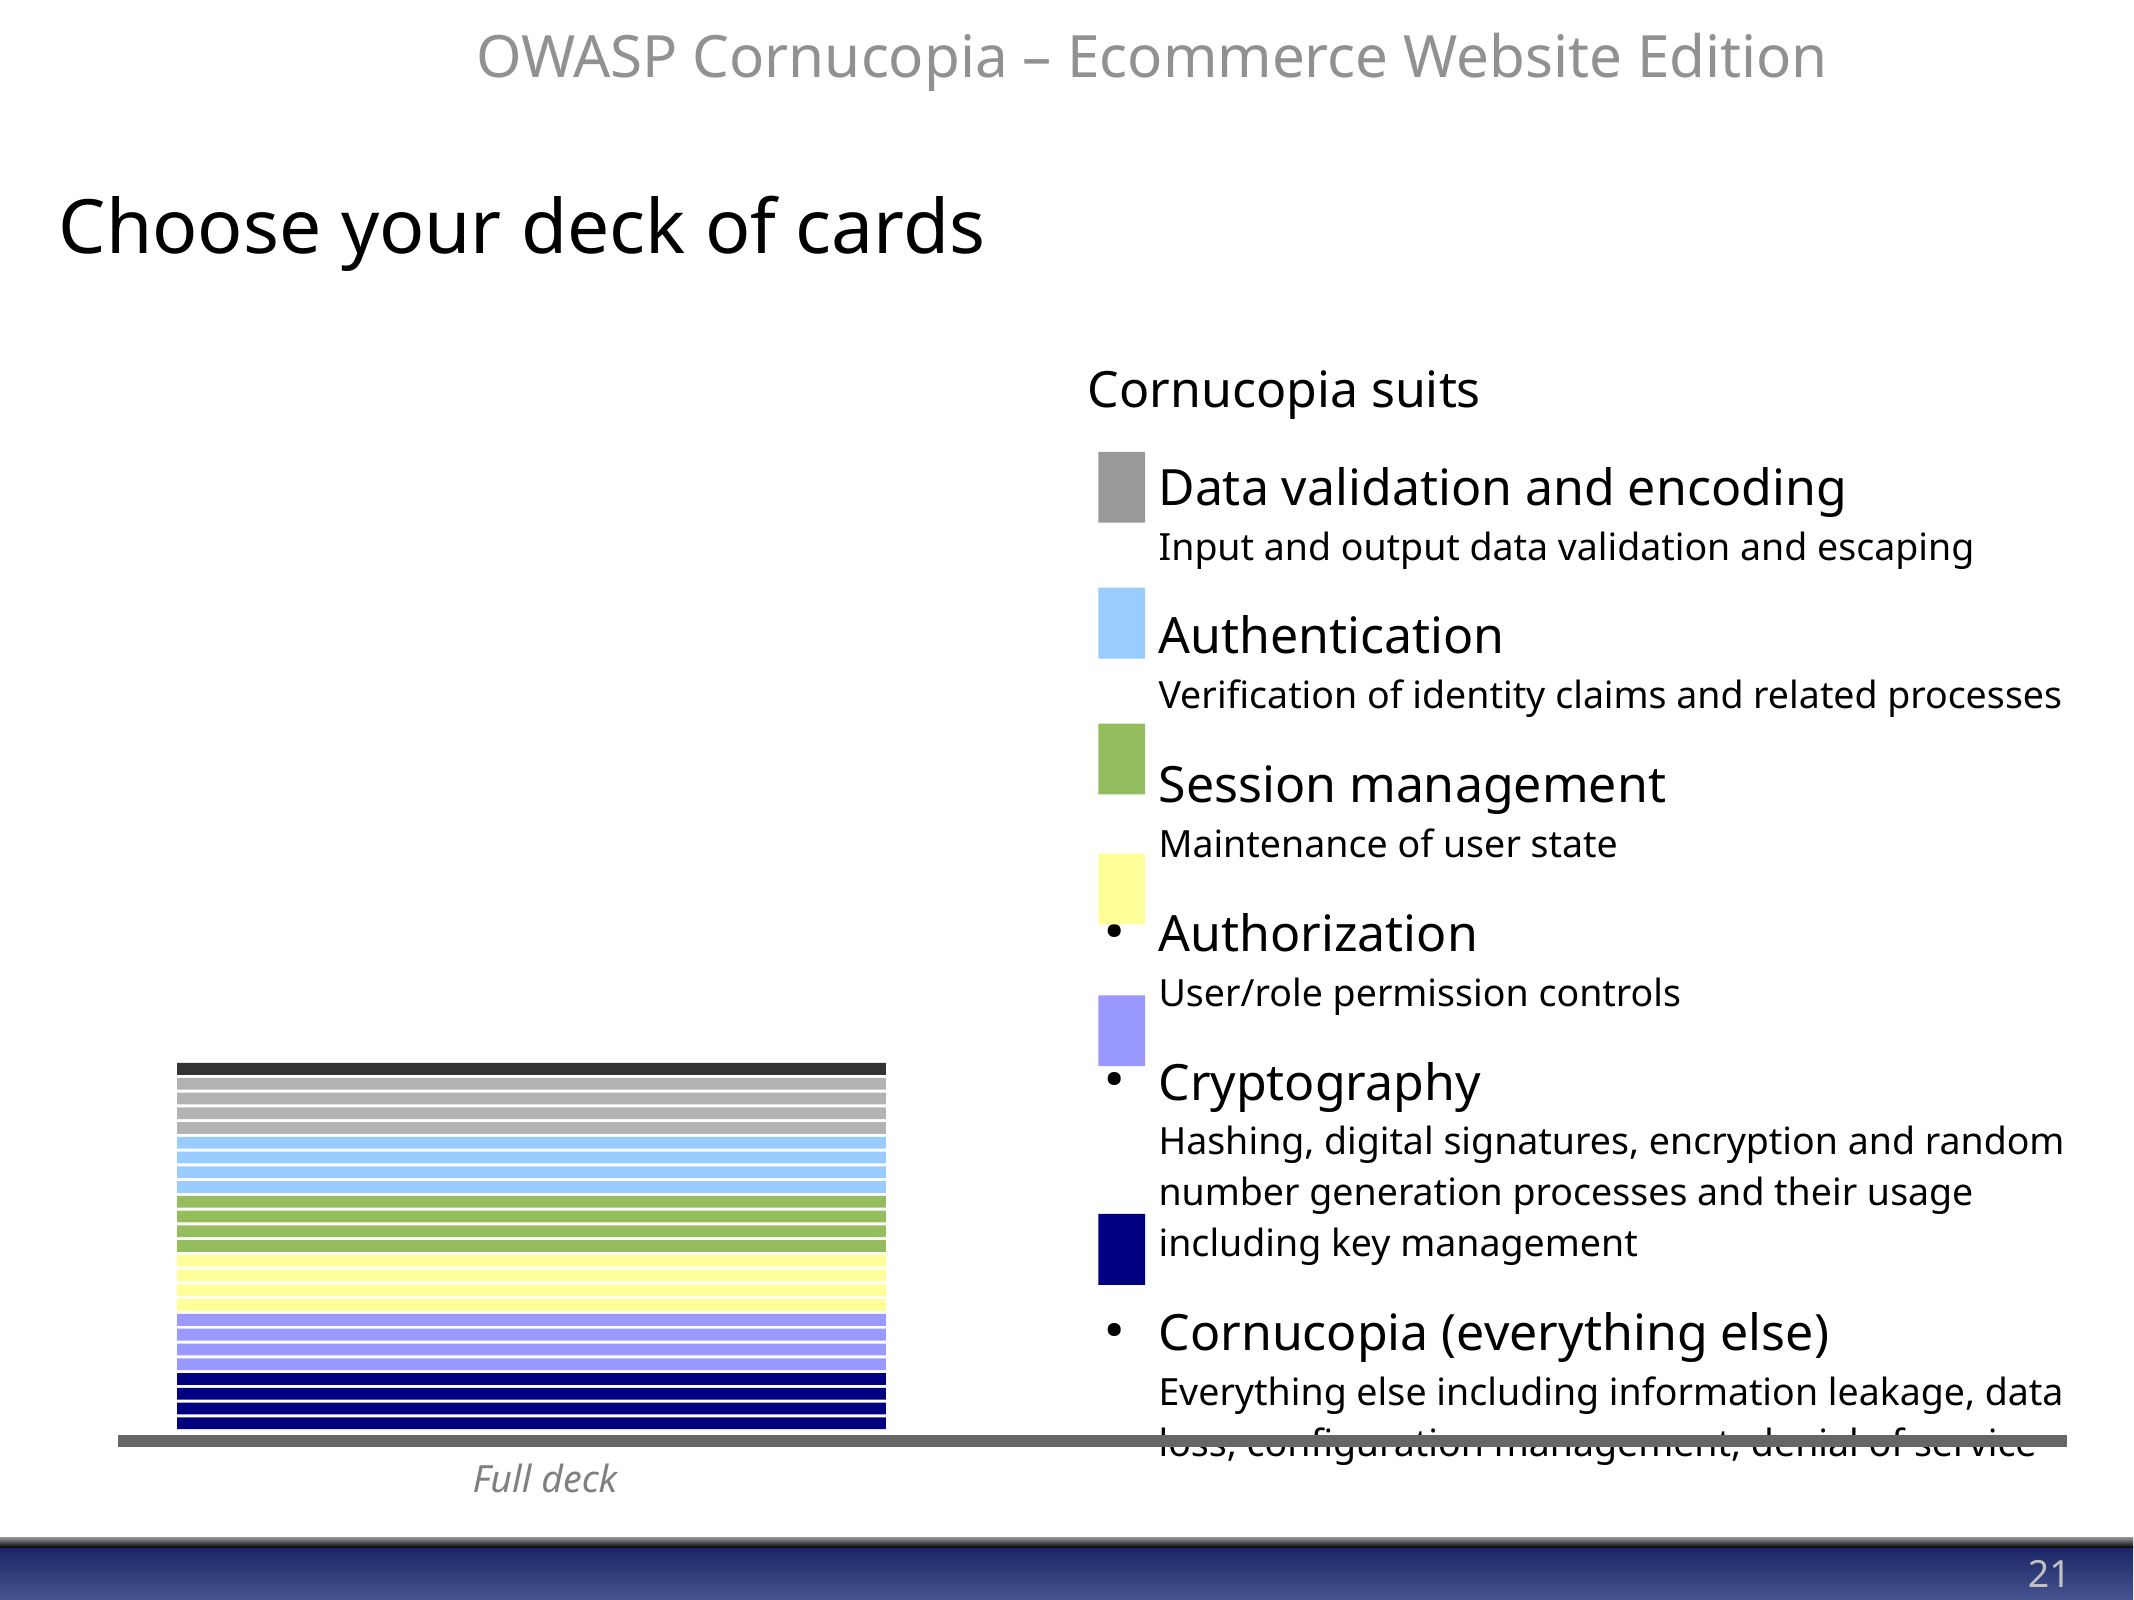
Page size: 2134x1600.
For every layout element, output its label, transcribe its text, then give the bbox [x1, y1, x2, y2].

list [177, 1062, 886, 1075]
list [177, 1151, 886, 1164]
list [177, 1269, 886, 1282]
list [177, 1328, 886, 1341]
list [177, 1136, 886, 1149]
list Cornucopia suits Data validation and encoding Input and output data validation and escaping Authentication Verification of identity claims and related processes Session management Maintenance of user state Authorization User/role permission controls Cryptography Hashing, digital signatures, encryption and random number generation processes and their usage including key management Cornucopia (everything else) Everything else including information leakage, data loss, configuration management, denial of service [1087, 354, 2068, 1536]
list [177, 1195, 886, 1208]
list [177, 1181, 886, 1193]
title Choose your deck of cards [58, 124, 2126, 325]
list [1098, 723, 1146, 795]
list [1098, 451, 1146, 523]
list [118, 1435, 2067, 1447]
list [177, 1240, 886, 1252]
list [177, 1343, 886, 1356]
list [177, 1225, 886, 1238]
list [177, 1166, 886, 1179]
list [1098, 995, 1146, 1067]
list [177, 1358, 886, 1371]
list [177, 1210, 886, 1223]
list [177, 1402, 886, 1415]
list [177, 1122, 886, 1134]
list [177, 1313, 886, 1326]
list [177, 1092, 886, 1105]
list [1098, 1213, 1146, 1285]
list [177, 1299, 886, 1312]
list [177, 1077, 886, 1090]
list [1098, 587, 1146, 659]
list [177, 1387, 886, 1400]
list [177, 1284, 886, 1297]
list [177, 1254, 886, 1267]
list [177, 1417, 886, 1430]
list Full deck [472, 1452, 709, 1506]
list [177, 1107, 886, 1120]
list [177, 1373, 886, 1385]
list [1098, 853, 1146, 925]
